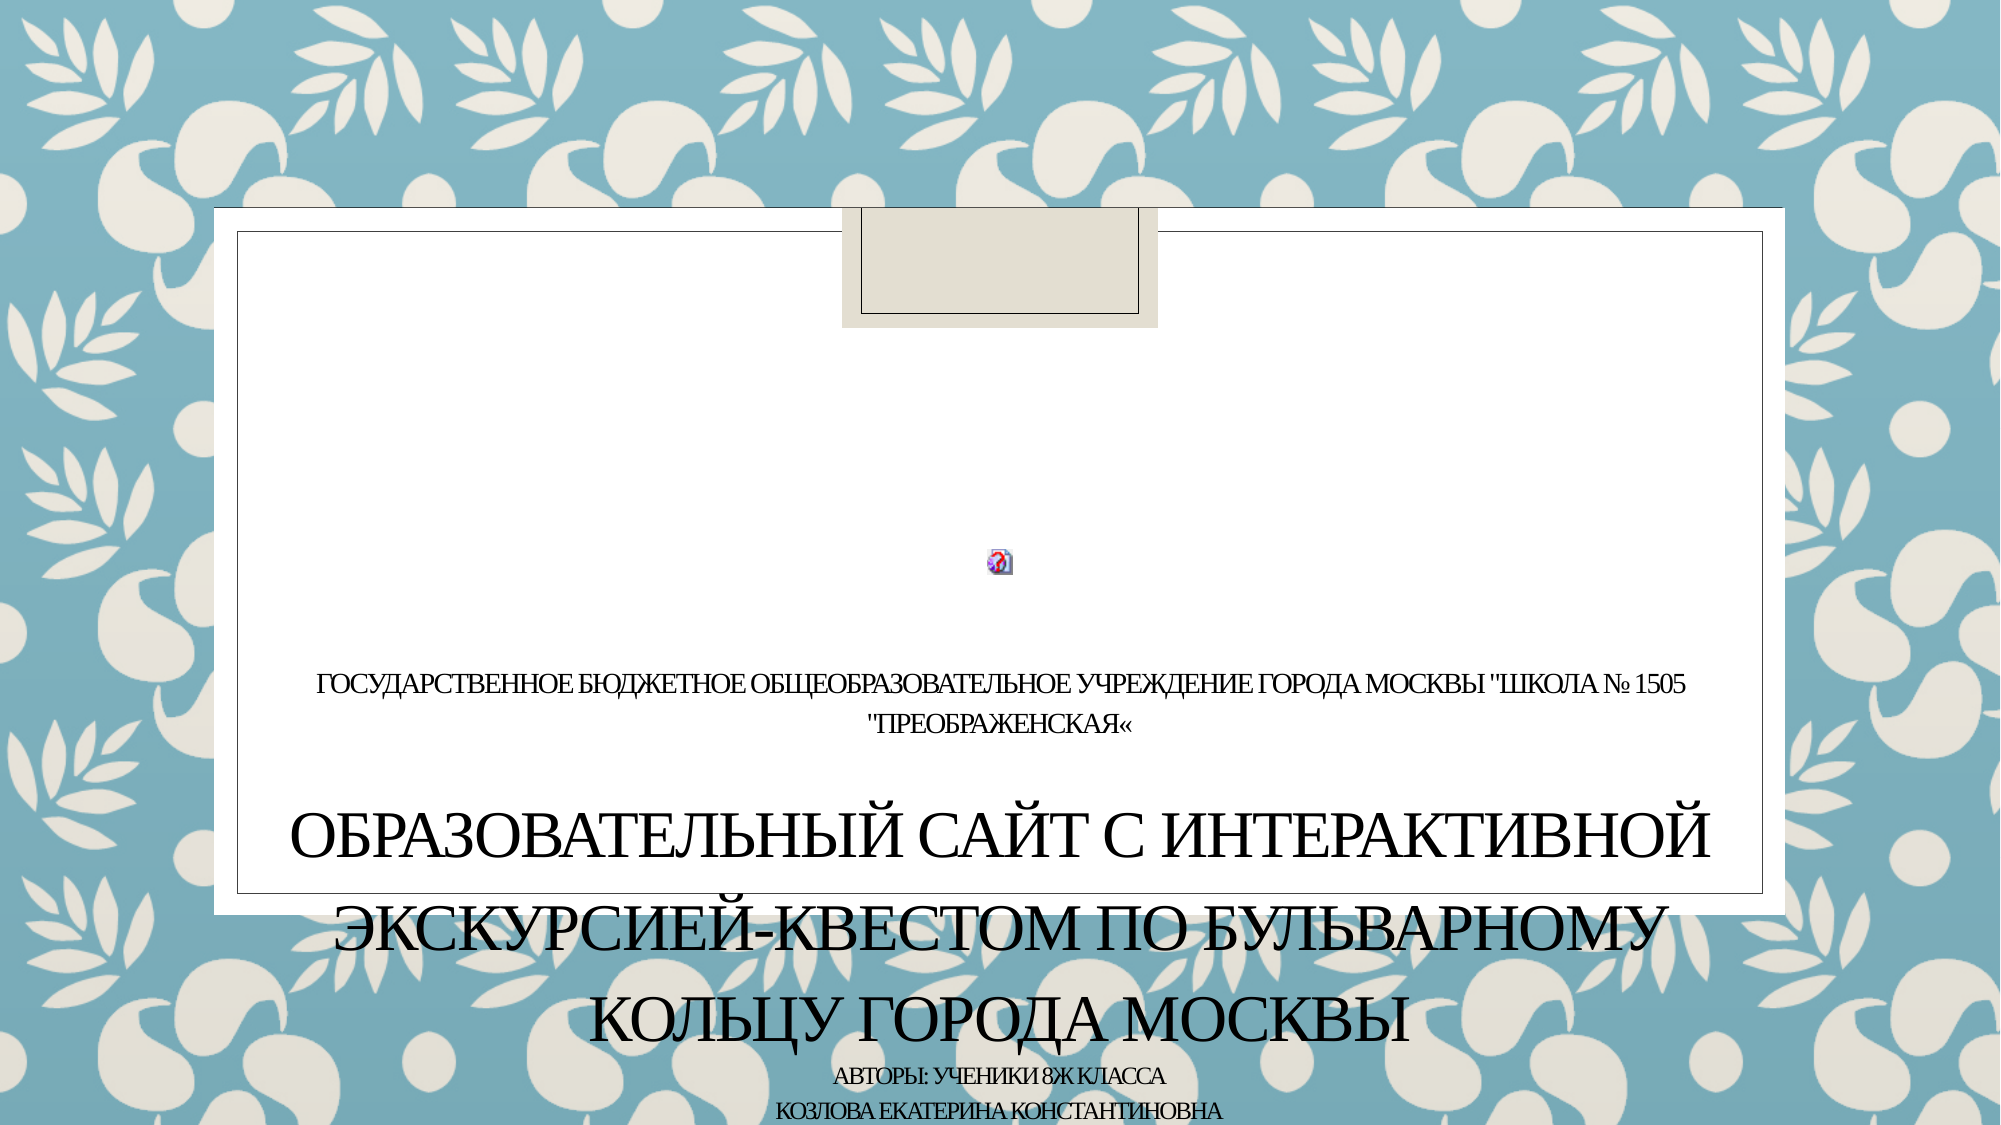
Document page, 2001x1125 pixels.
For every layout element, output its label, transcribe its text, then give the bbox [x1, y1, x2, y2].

subtitle [256, 768, 1745, 1125]
picture [987, 549, 1013, 575]
title Государственное бюджетное общеобразовательное учреждение города Москвы "Школа № 1505 "Преображенская« Образовательный сайт с интерактивной экскурсией-квестом по Бульварному кольцу города Москвы Авторы: ученики 8ж класса Козлова Екатерина Константиновна Савельев Арсений Павлович Салтыкова Полина Артемовна Волков Сергей Кириллович Педагоги: Иванова Екатерина Андреевна, Щапин юрий анатольевич [256, 237, 1744, 768]
